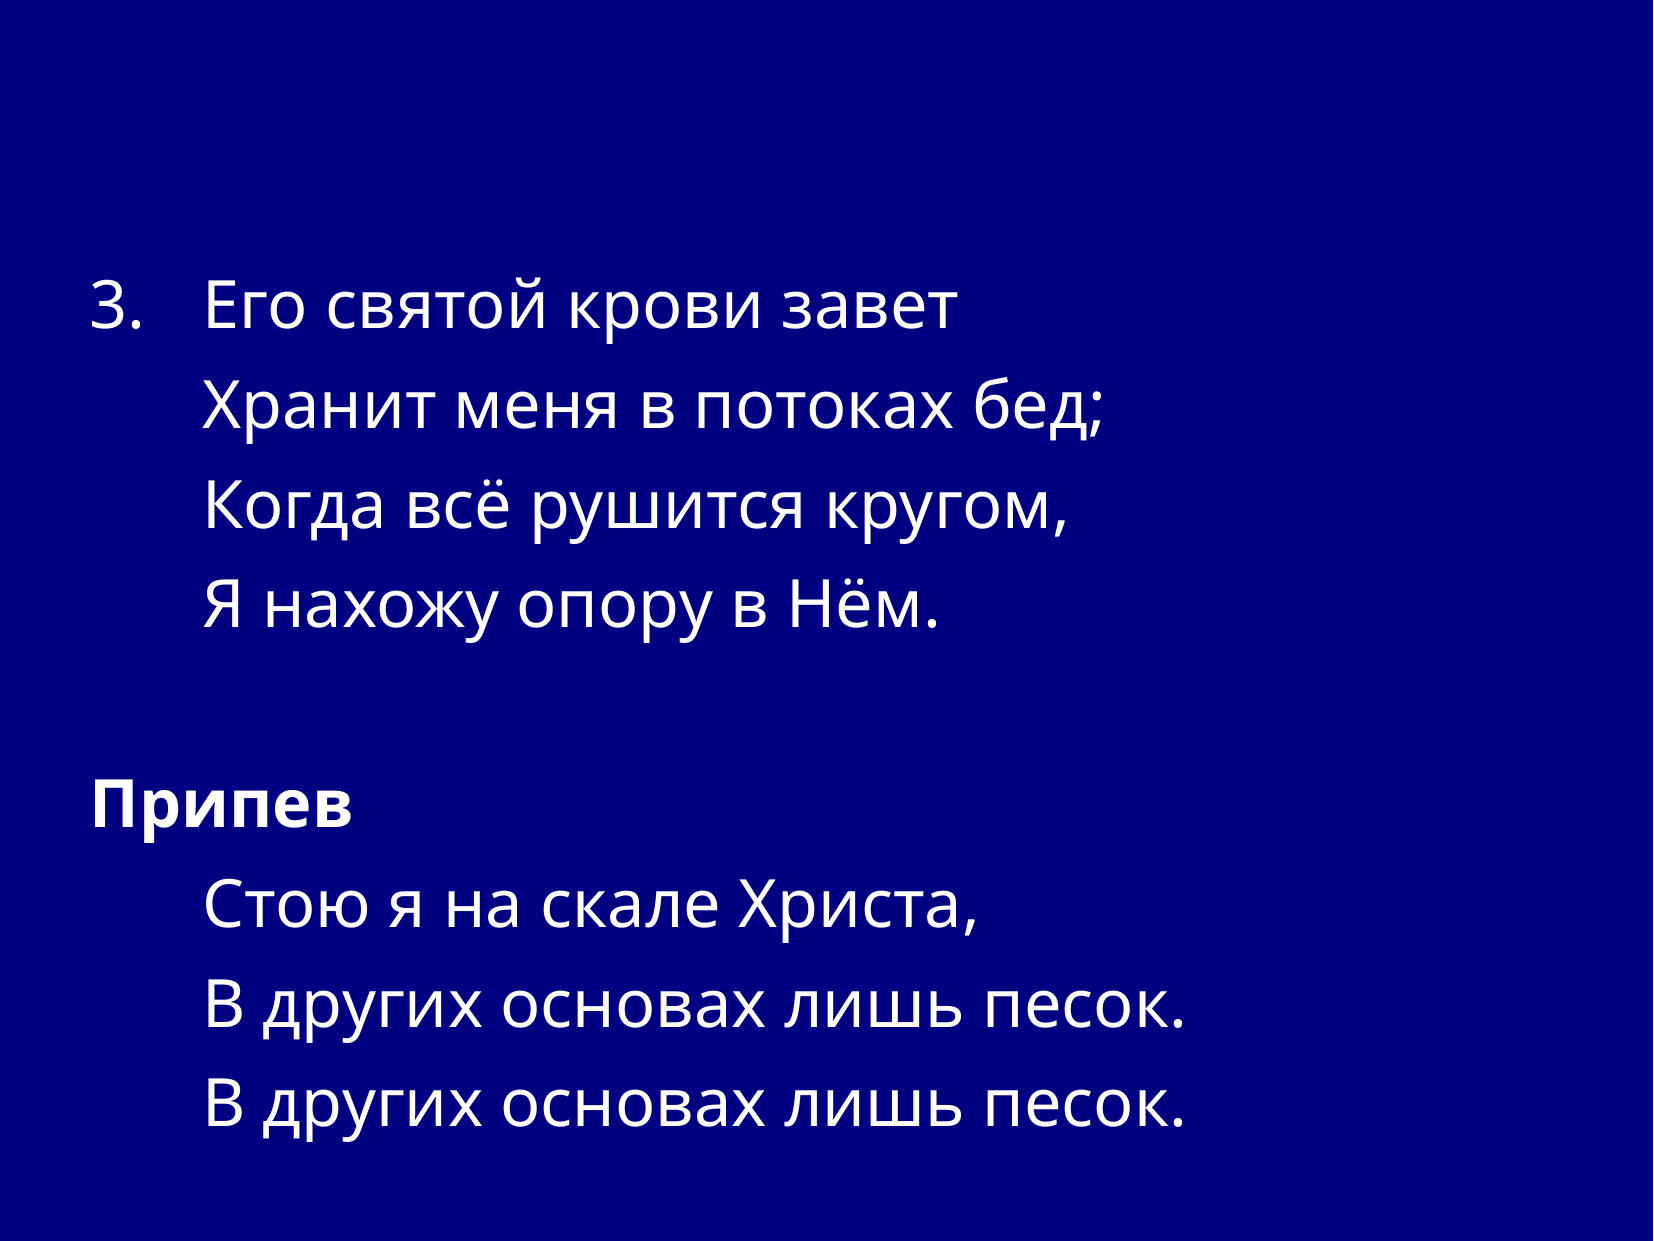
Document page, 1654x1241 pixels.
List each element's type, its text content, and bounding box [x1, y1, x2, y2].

text_box 3. Его святой крови завет Хранит меня в потоках бед; Когда всё рушится кругом, Я нахожу опору в Нём. Припев Стою я на скале Христа, В других основах лишь песок. В других основах лишь песок. [75, 150, 1576, 1163]
